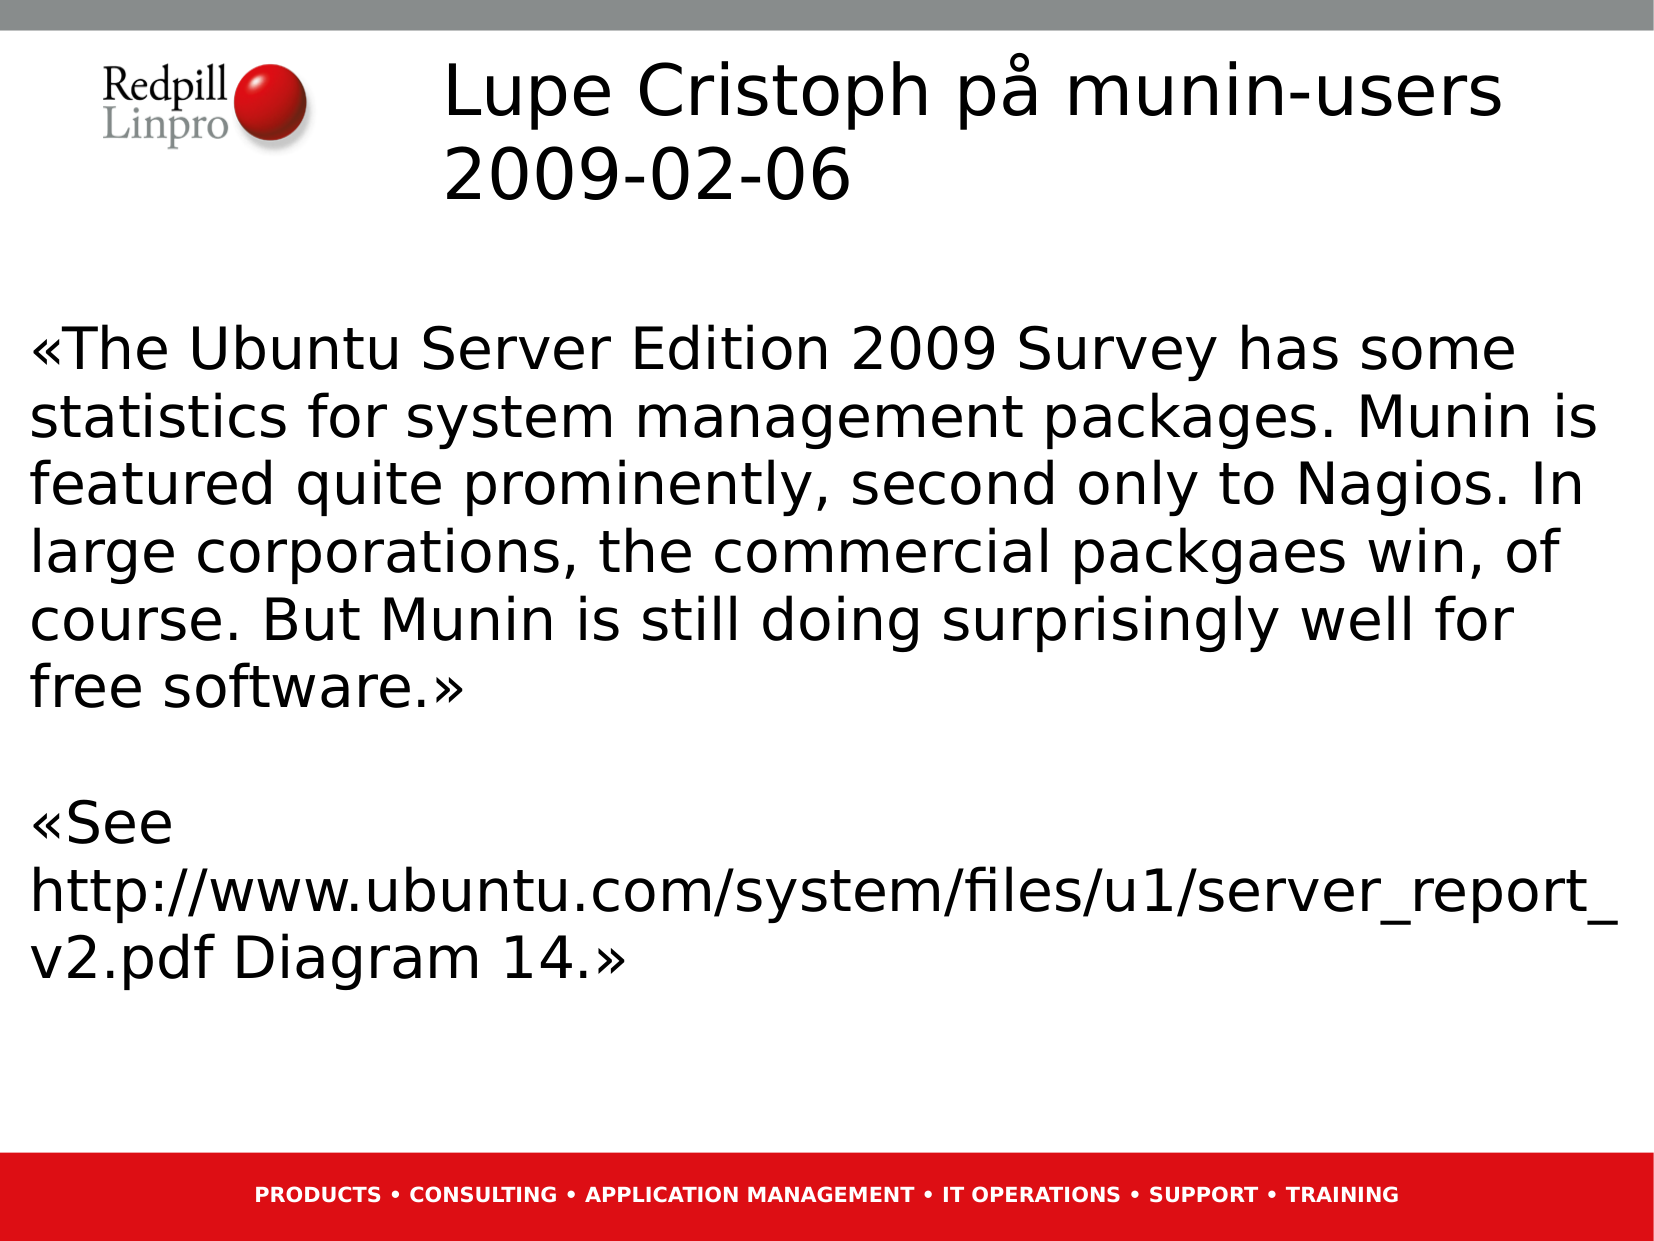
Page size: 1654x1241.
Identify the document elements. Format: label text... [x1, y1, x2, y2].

picture [0, 0, 1654, 1241]
title Lupe Cristoph på munin-users 2009-02-06 [442, 49, 1571, 206]
subtitle «The Ubuntu Server Edition 2009 Survey has some statistics for system management packages. Munin is featured quite prominently, second only to Nagios. In large corporations, the commercial packgaes win, of course. But Munin is still doing surprisingly well for free software.» «See http://www.ubuntu.com/system/files/u1/server_report_v2.pdf Diagram 14.» [29, 206, 1625, 1102]
